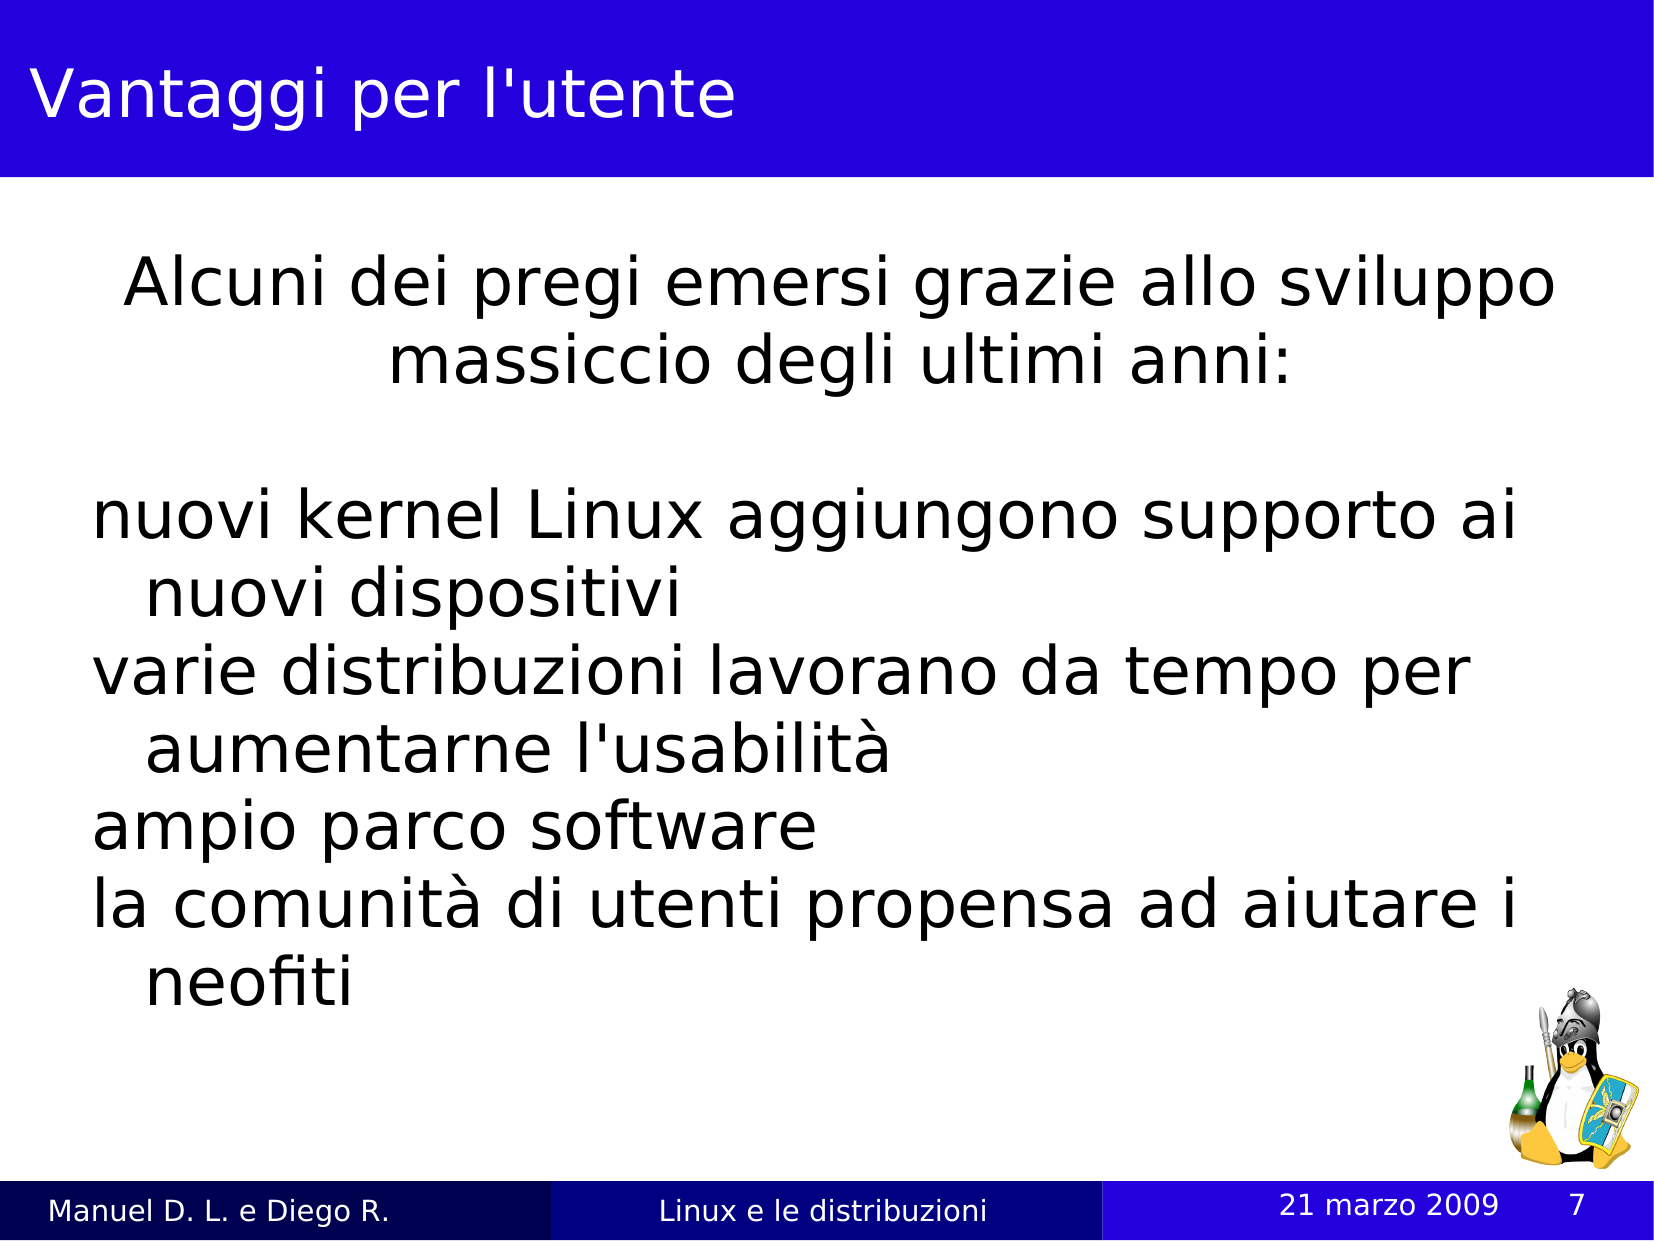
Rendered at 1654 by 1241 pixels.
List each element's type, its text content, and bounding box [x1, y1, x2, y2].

title Vantaggi per l'utente [29, 0, 1518, 193]
text_box Alcuni dei pregi emersi grazie allo sviluppo massiccio degli ultimi anni: nuovi kernel Linux aggiungono supporto ai nuovi dispositivi varie distribuzioni lavorano da tempo per aumentarne l'usabilità ampio parco software la comunità di utenti propensa ad aiutare i neofiti [59, 236, 1625, 1029]
picture [1509, 988, 1639, 1169]
